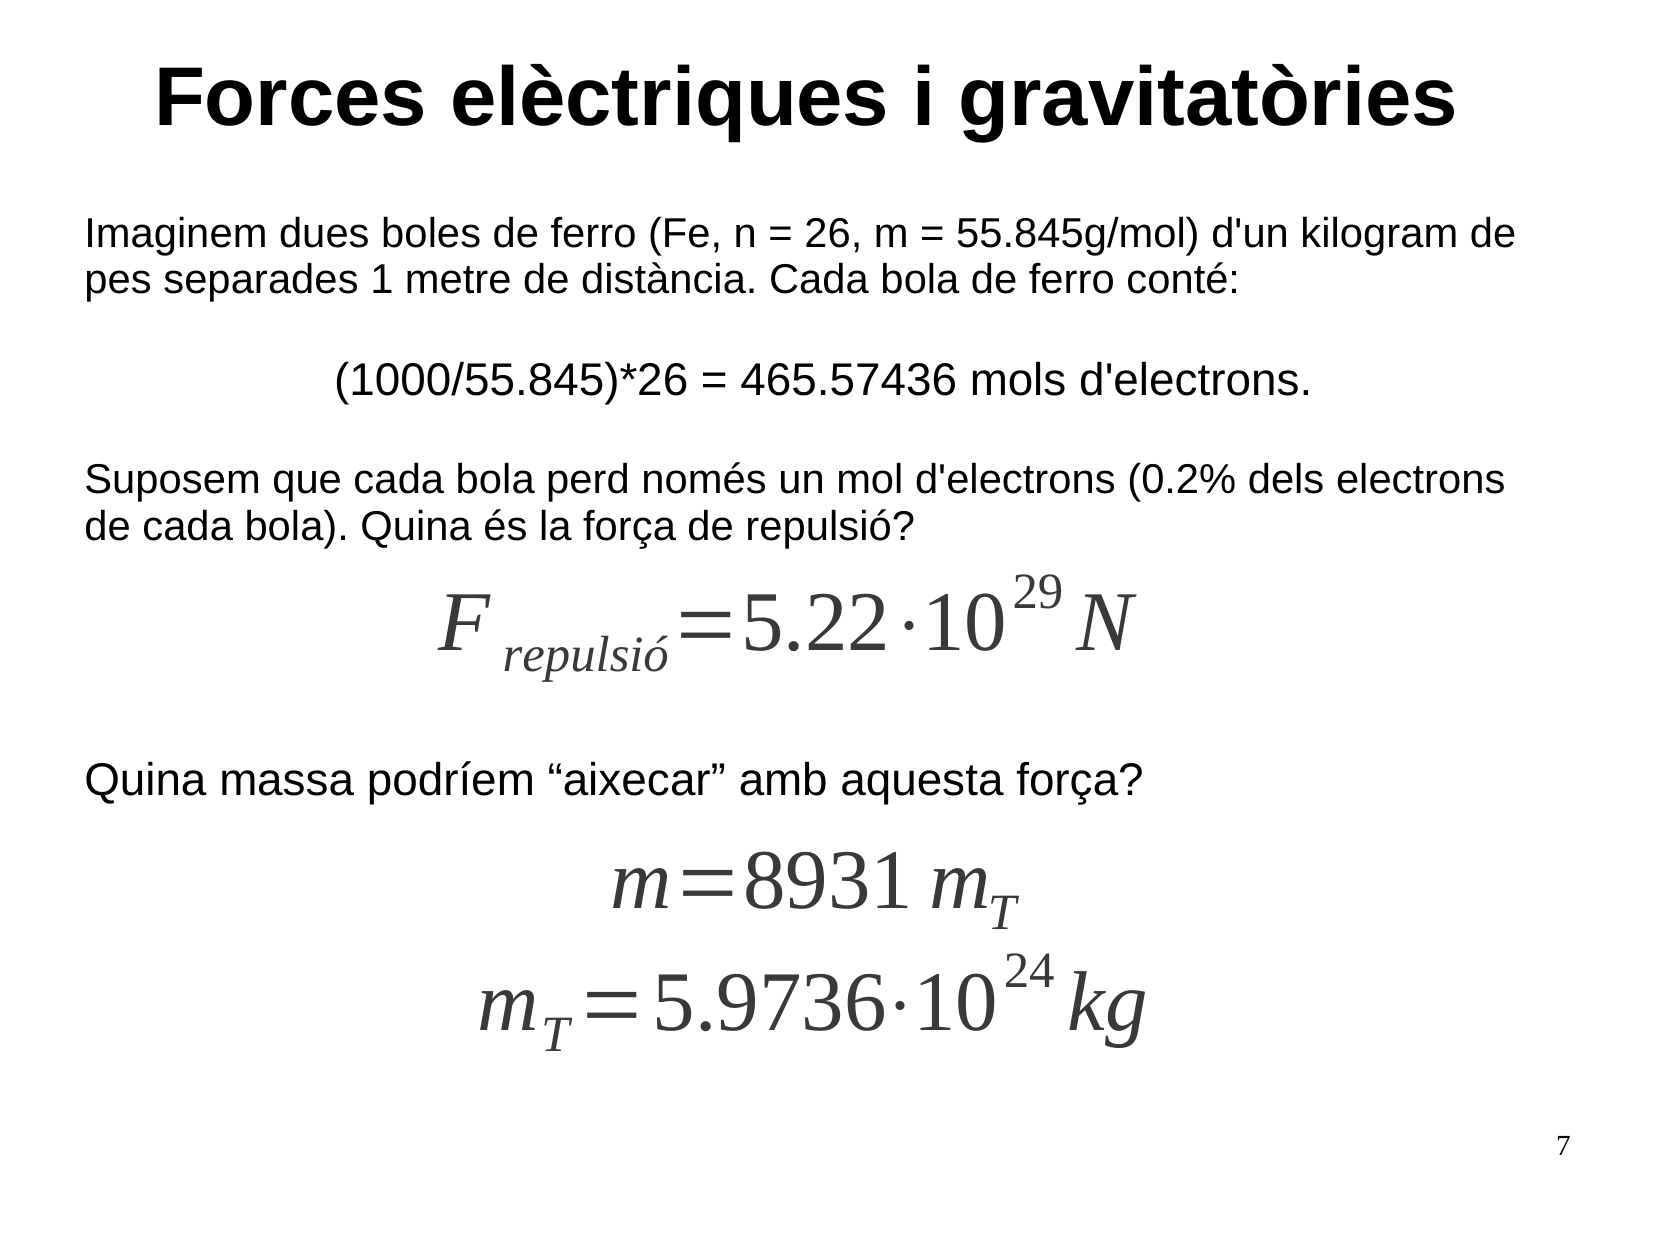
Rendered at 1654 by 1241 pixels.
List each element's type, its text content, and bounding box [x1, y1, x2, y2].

chart [456, 834, 1169, 1063]
text_box Forces elèctriques i gravitatòries [0, 42, 1631, 169]
chart [412, 565, 1155, 684]
text_box Imaginem dues boles de ferro (Fe, n = 26, m = 55.845g/mol) d'un kilogram de pes separades 1 metre de distància. Cada bola de ferro conté: (1000/55.845)*26 = 465.57436 mols d'electrons. Suposem que cada bola perd només un mol d'electrons (0.2% dels electrons de cada bola). Quina és la força de repulsió? Quina massa podríem “aixecar” amb aquesta força? [69, 202, 1578, 1188]
